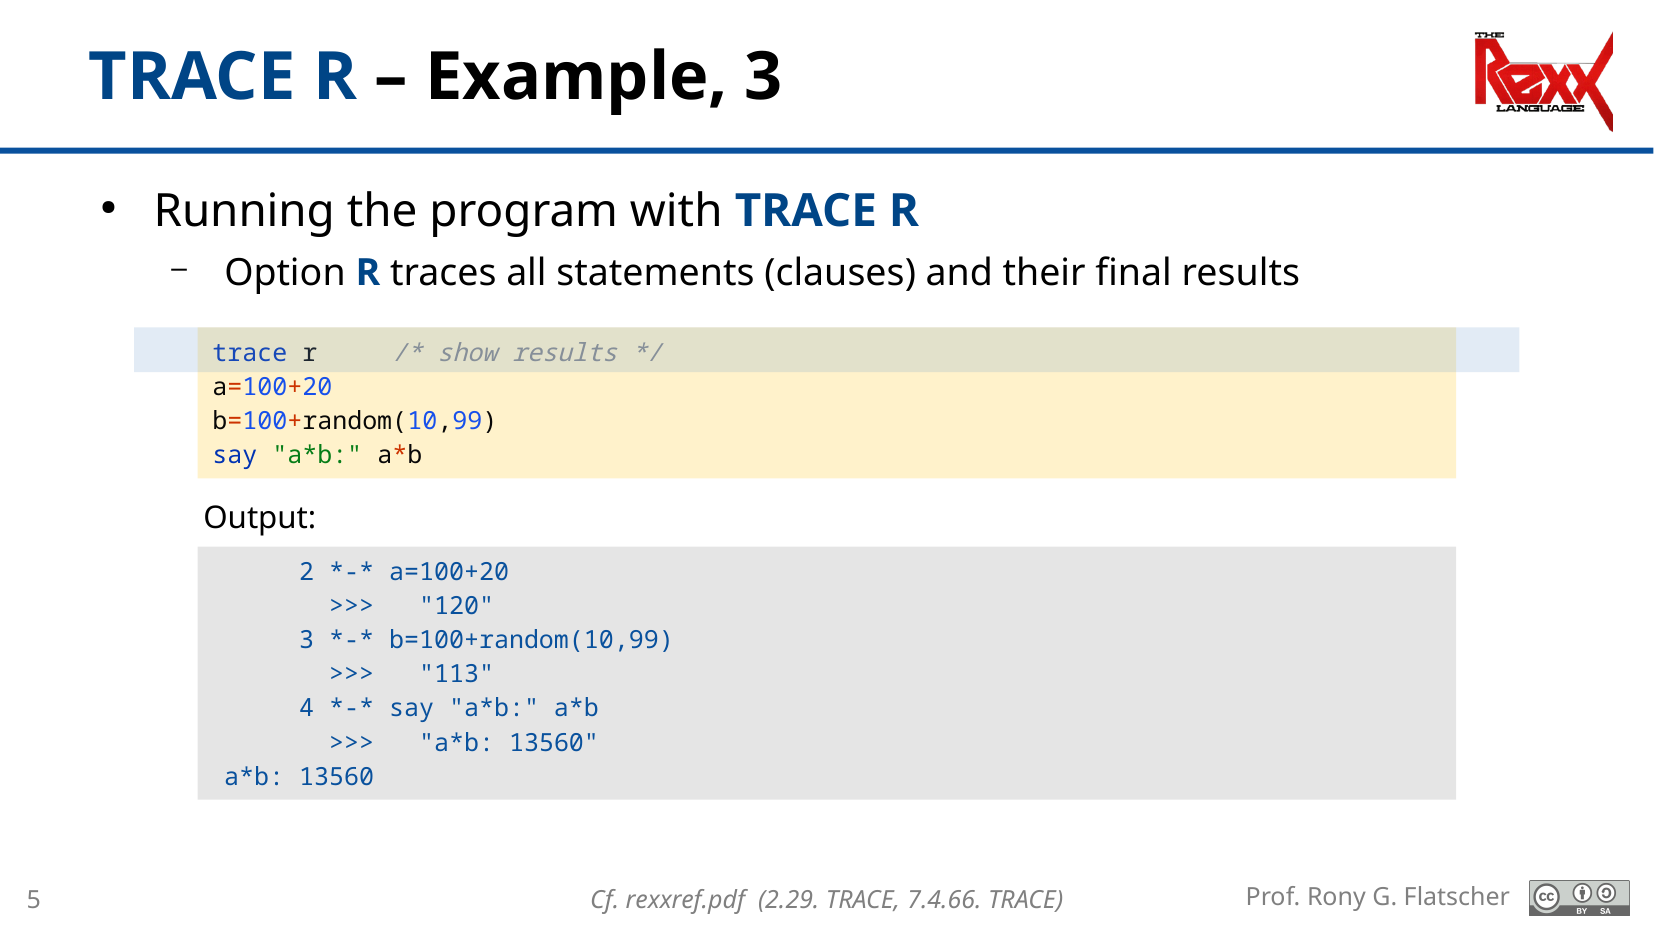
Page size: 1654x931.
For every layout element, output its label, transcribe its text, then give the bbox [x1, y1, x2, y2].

text_box Output: [188, 487, 1487, 544]
text_box 2 *-* a=100+20 >>> "120" 3 *-* b=100+random(10,99) >>> "113" 4 *-* say "a*b:" a*b >>> "a*b: 13560" a*b: 13560 [197, 546, 1457, 791]
text_box [134, 327, 1520, 373]
text_box Cf. rexxref.pdf (2.29. TRACE, 7.4.66. TRACE) [0, 874, 1654, 922]
text_box trace r /* show results */ a=100+20 b=100+random(10,99) say "a*b:" a*b [197, 373, 1457, 474]
list Running the program with TRACE R Option R traces all statements (clauses) and their final results [82, 177, 1643, 857]
title TRACE R – Example, 3 [29, 0, 1654, 148]
